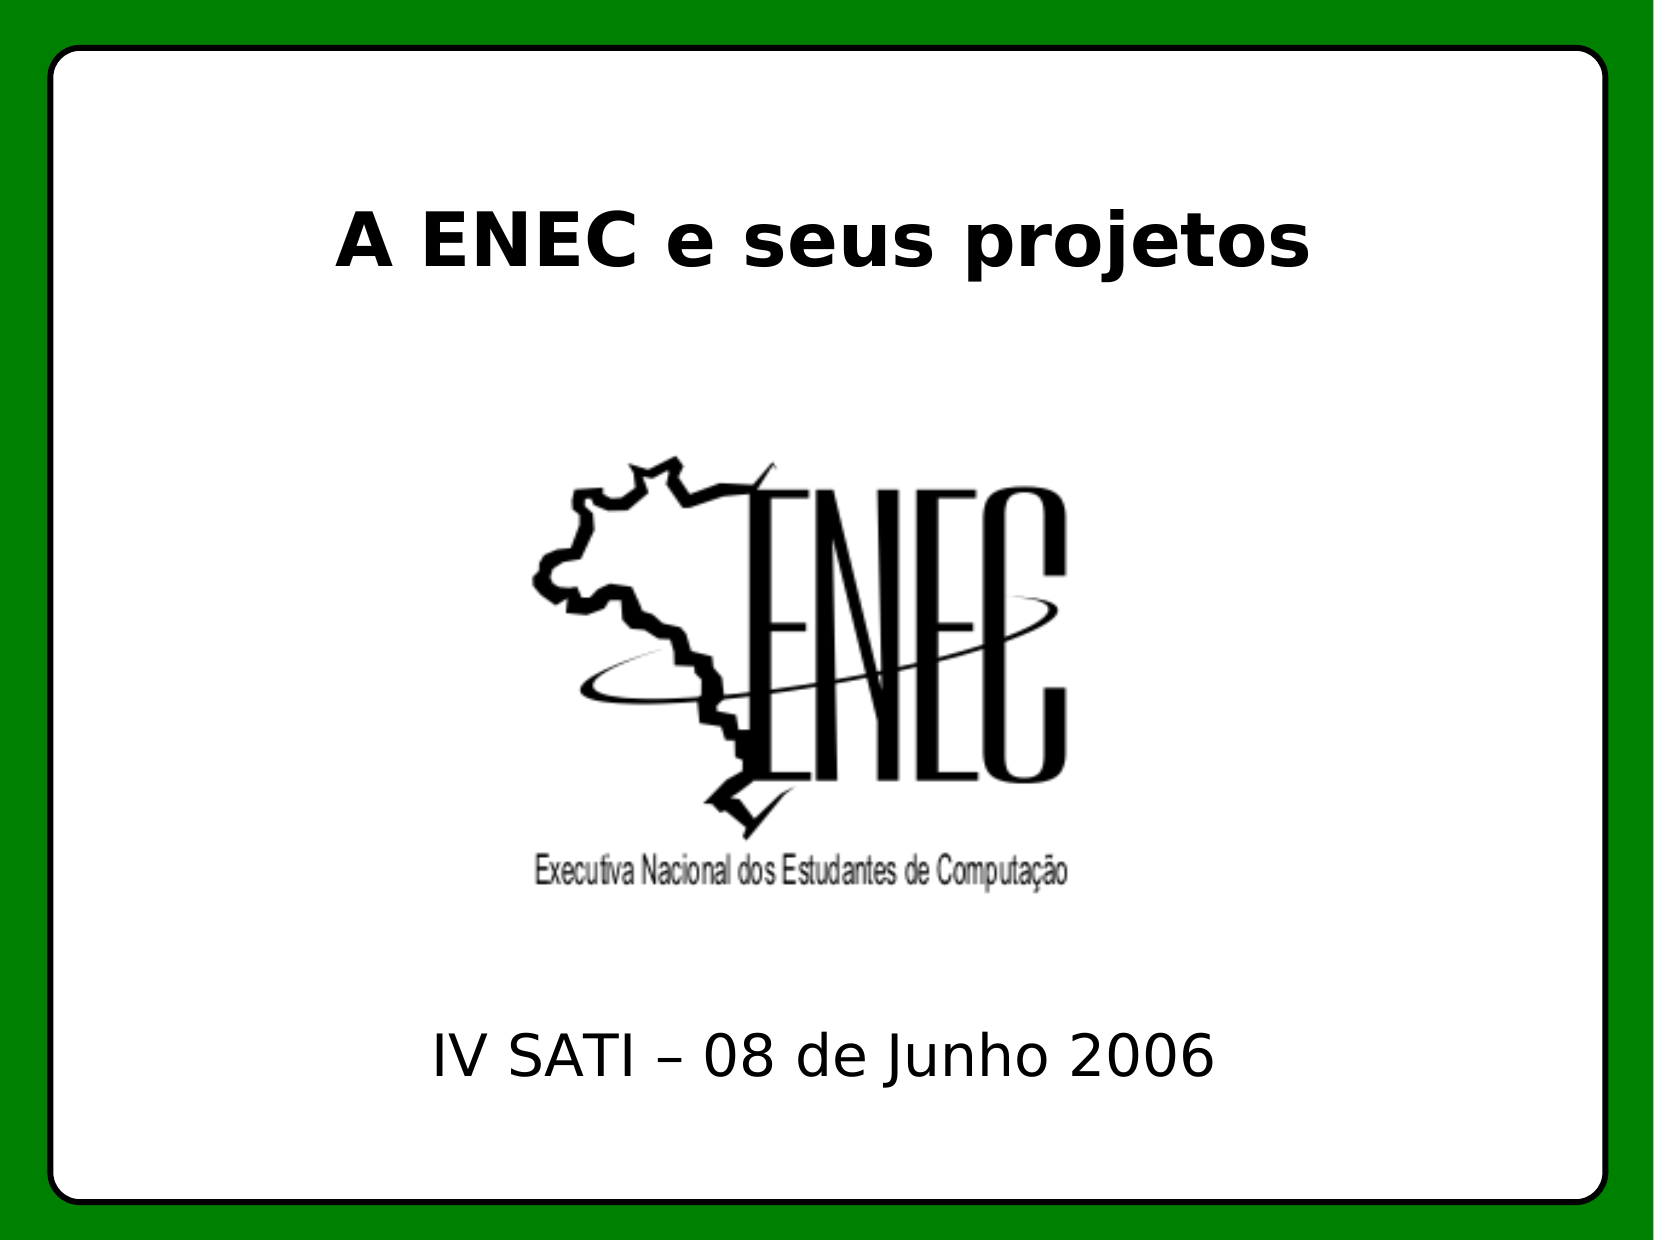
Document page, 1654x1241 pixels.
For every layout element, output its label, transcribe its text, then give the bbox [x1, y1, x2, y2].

title A ENEC e seus projetos IV SATI – 08 de Junho 2006 [118, 110, 1531, 1090]
picture [499, 428, 1104, 896]
